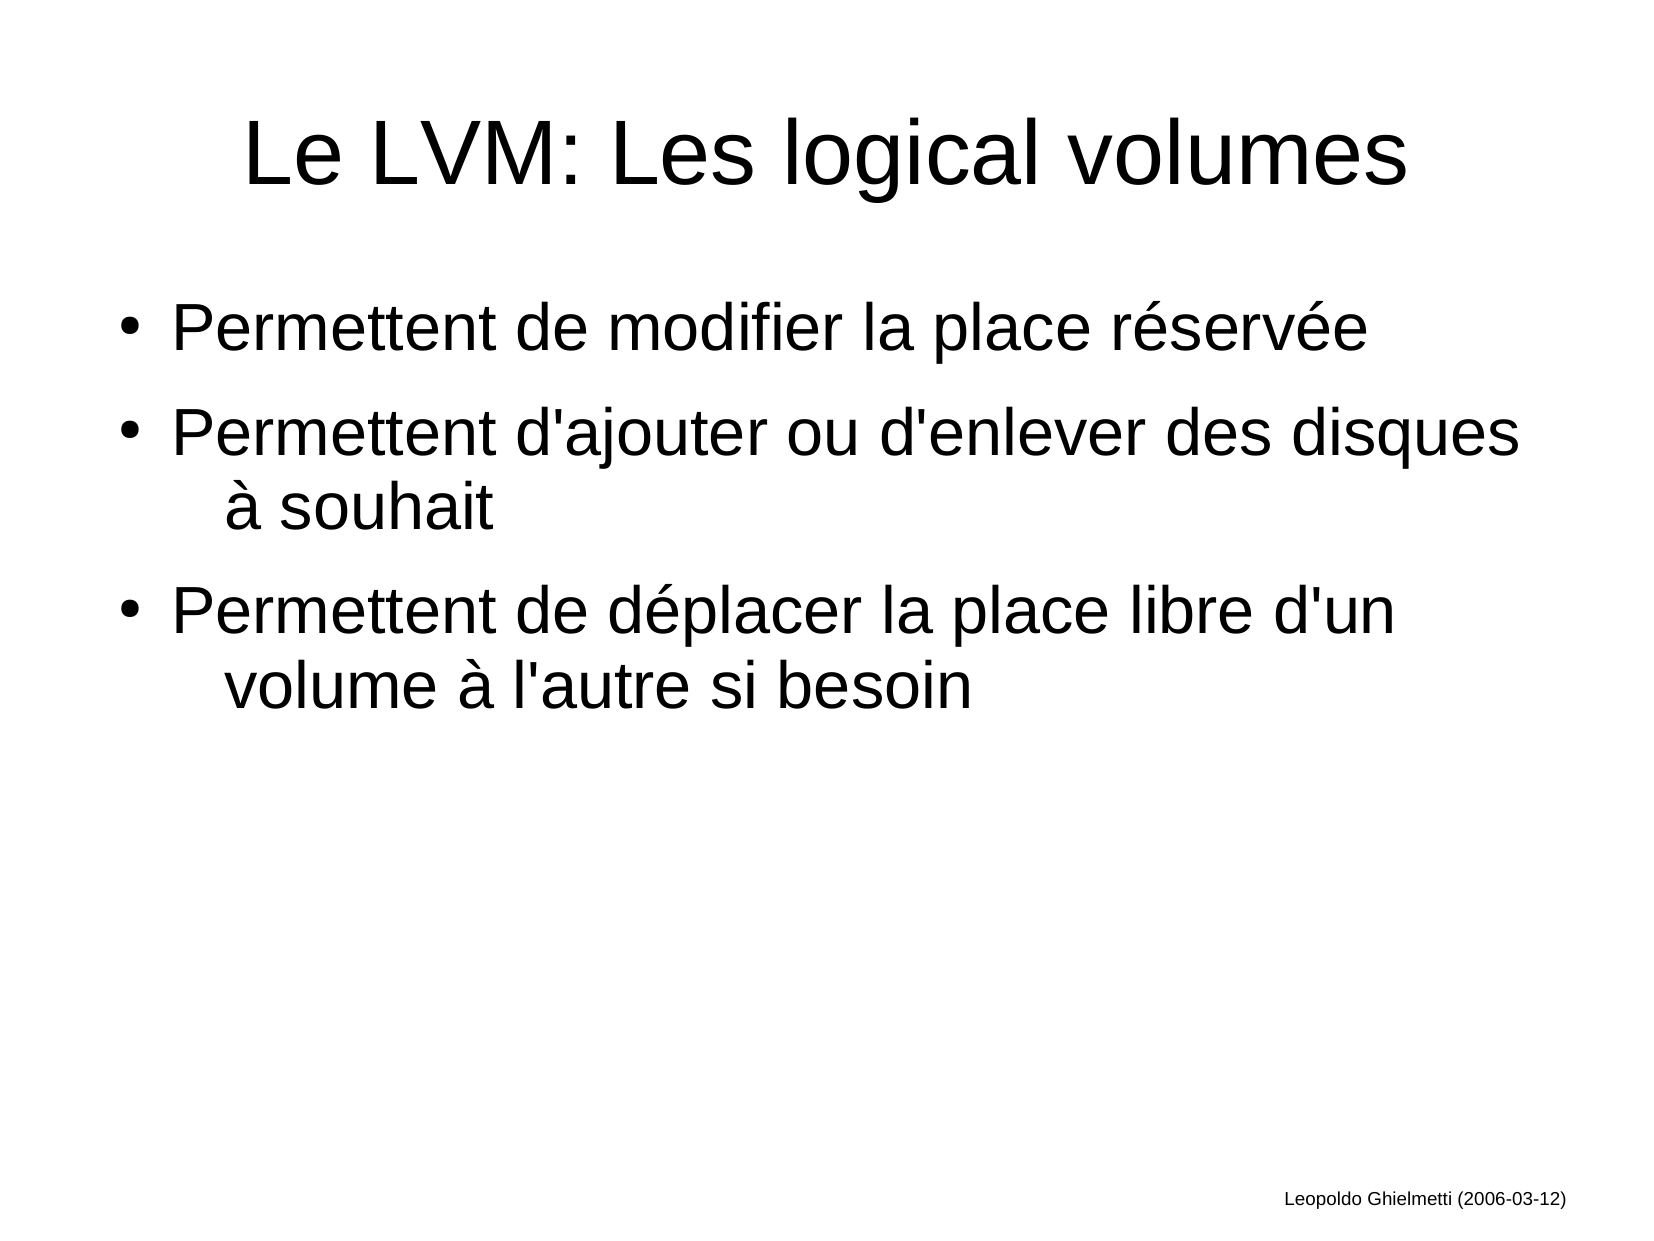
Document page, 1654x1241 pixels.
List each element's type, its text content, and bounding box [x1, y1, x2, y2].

text_box Leopoldo Ghielmetti (2006-03-12) [1269, 1181, 1595, 1217]
title Le LVM: Les logical volumes [82, 49, 1571, 257]
list Permettent de modifier la place réservée Permettent d'ajouter ou d'enlever des disques à souhait Permettent de déplacer la place libre d'un volume à l'autre si besoin [82, 290, 1571, 1109]
